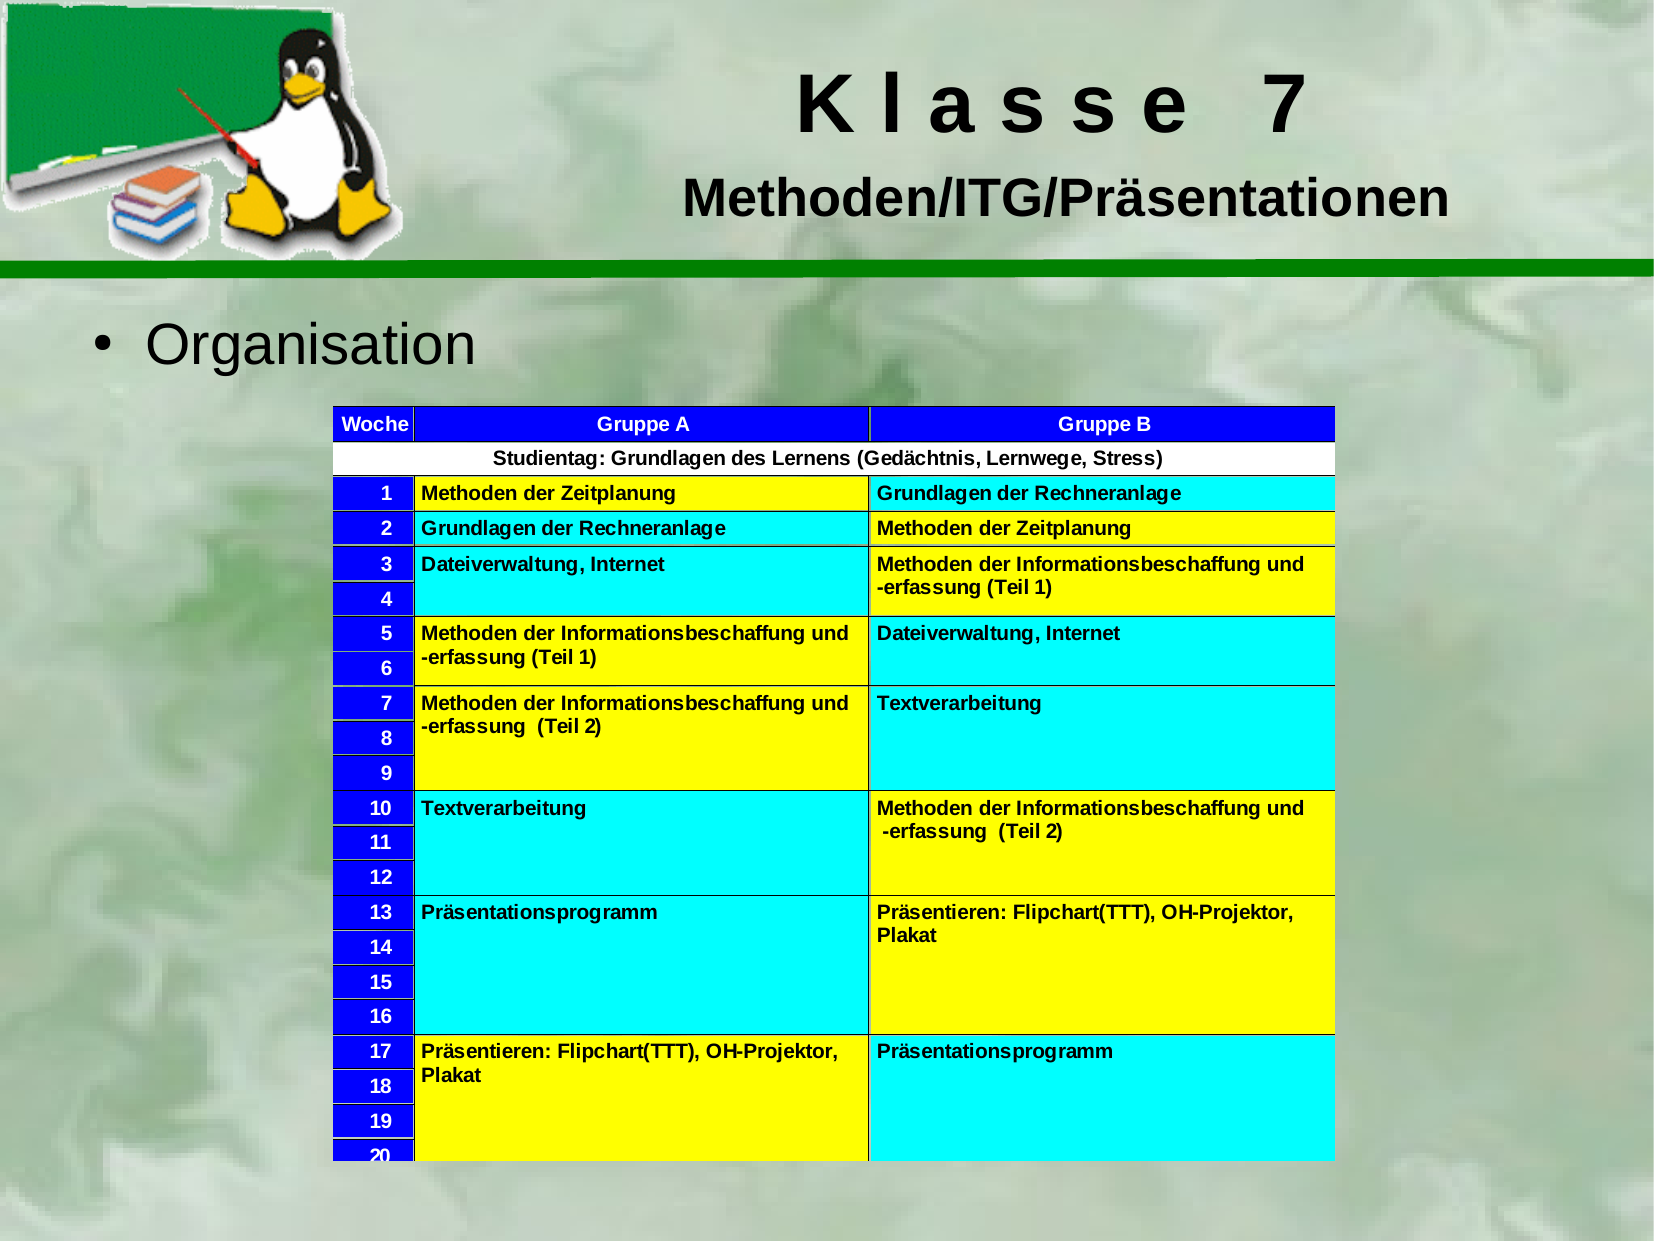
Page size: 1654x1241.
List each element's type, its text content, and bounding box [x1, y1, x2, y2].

title Klasse 7 [540, 0, 1563, 208]
text_box Methoden/ITG/Präsentationen [567, 160, 1567, 238]
list Organisation [74, 311, 1563, 392]
picture [0, 0, 1654, 260]
chart [333, 406, 1335, 1161]
picture [0, 277, 1654, 1241]
